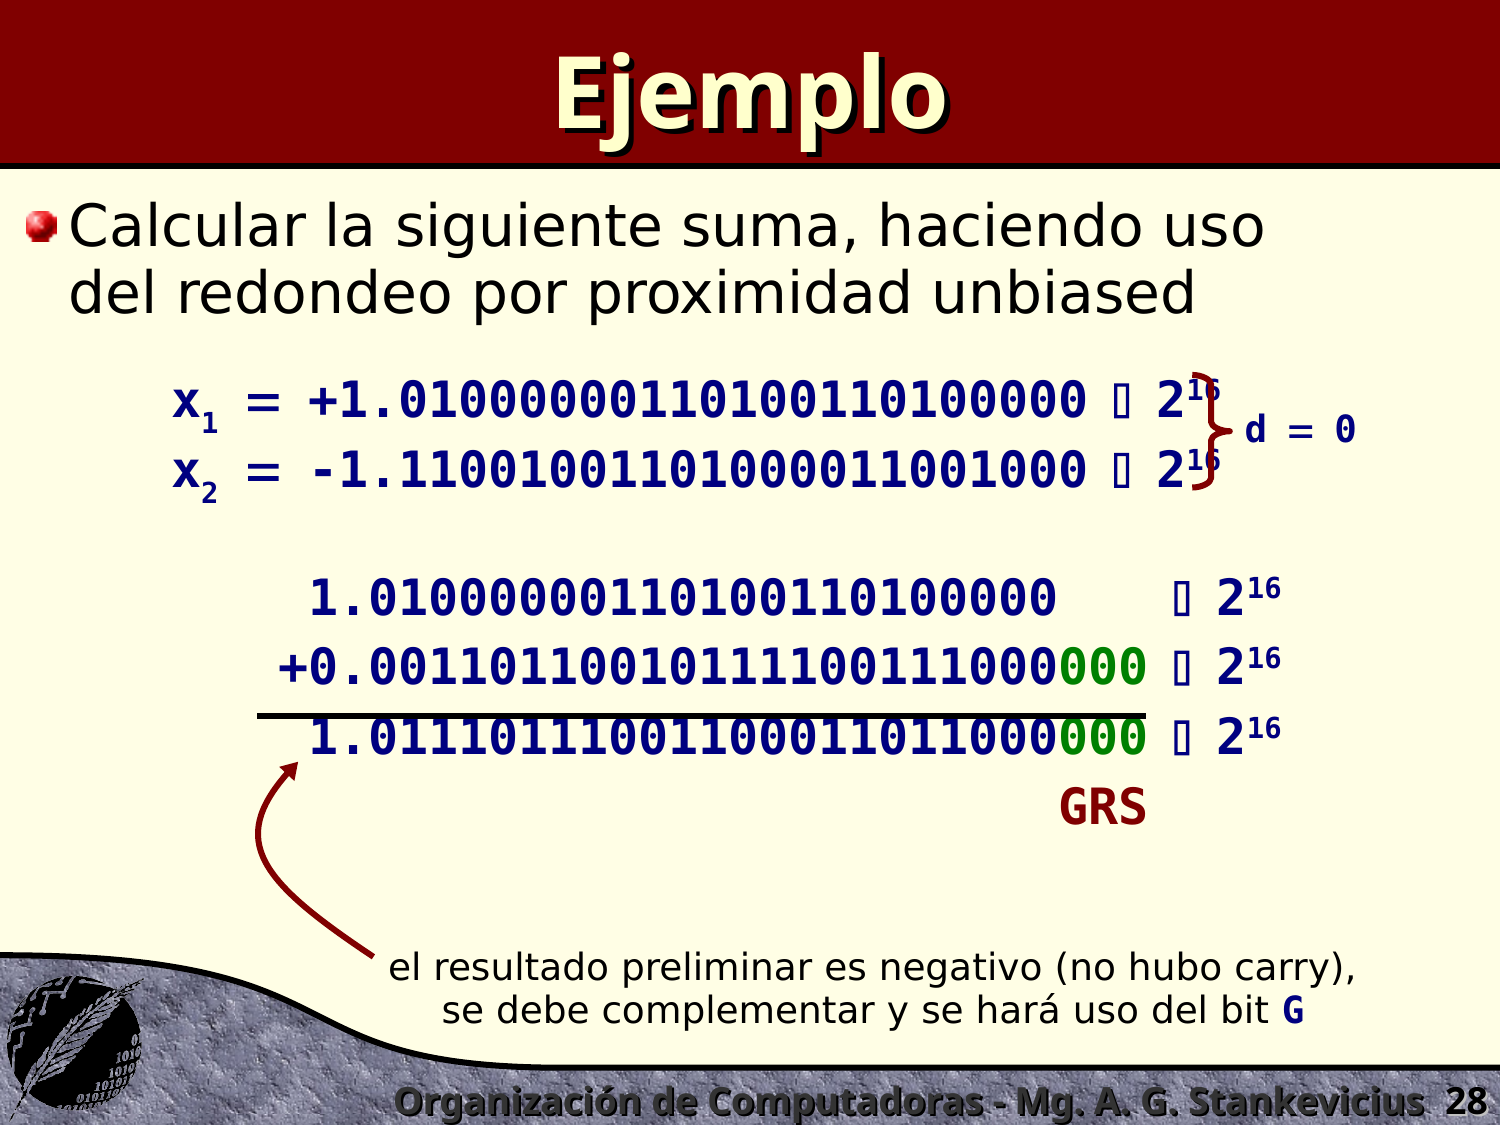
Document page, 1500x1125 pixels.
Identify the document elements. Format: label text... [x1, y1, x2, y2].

title Ejemplo [15, 5, 1485, 160]
picture [1058, 1100, 1065, 1110]
text_box x1 = +1.01000000110100110100000  216 x2 = -1.11001001101000011001000  216 1.01000000110100110100000  216 +0.00110110010111100111000000  216 1.01110111001100011011000000  216 GRS [156, 363, 1349, 877]
text_box el resultado preliminar es negativo (no hubo carry), se debe complementar y se hará uso del bit G [373, 938, 1373, 1041]
list Calcular la siguiente suma, haciendo uso del redondeo por proximidad unbiased [11, 192, 1486, 935]
picture [0, 959, 1500, 1125]
text_box d = 0 [1229, 400, 1349, 463]
picture [802, 1100, 806, 1110]
picture [448, 1100, 455, 1110]
